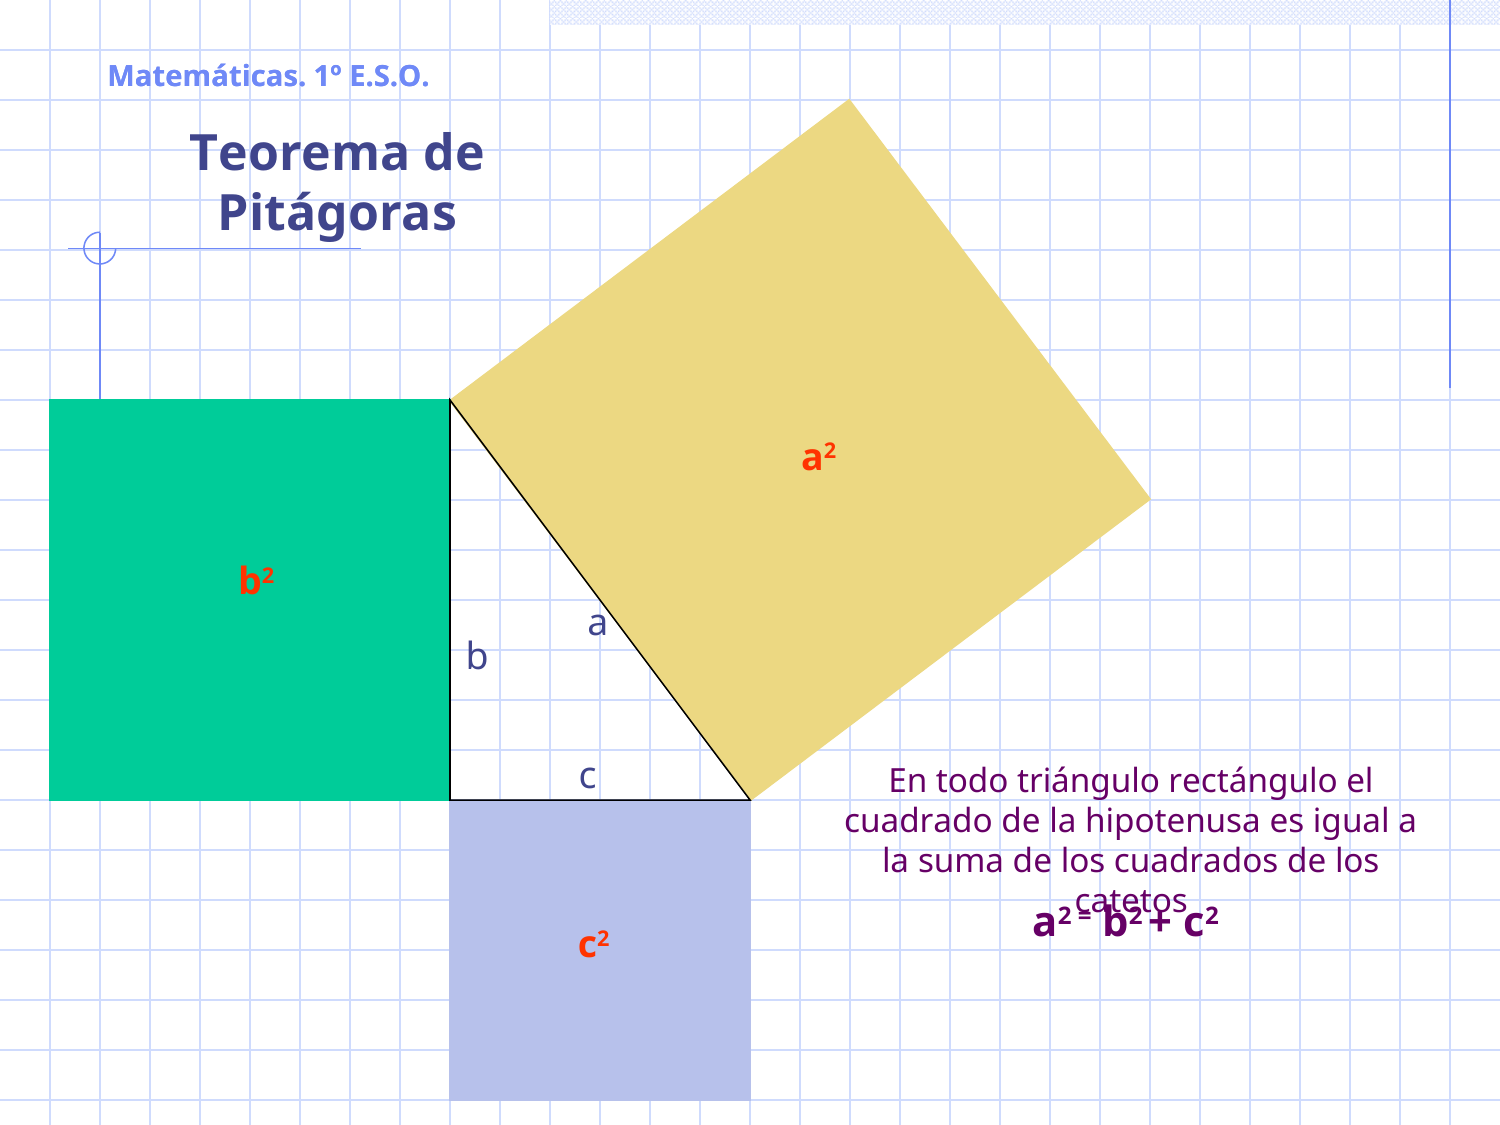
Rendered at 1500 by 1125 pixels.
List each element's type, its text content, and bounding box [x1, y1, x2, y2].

text_box [452, 99, 1151, 800]
text_box c2 [537, 912, 651, 973]
picture [1451, 0, 1500, 25]
text_box b2 [199, 549, 313, 611]
text_box En todo triángulo rectángulo el cuadrado de la hipotenusa es igual a la suma de los cuadrados de los catetos [825, 752, 1438, 928]
text_box b [449, 624, 505, 686]
text_box a2 = b2 + c2 [849, 887, 1413, 953]
text_box a2 [762, 424, 876, 486]
text_box a [560, 589, 636, 651]
text_box [450, 801, 751, 1101]
text_box c [549, 743, 626, 805]
text_box Matemáticas. 1º E.S.O. [75, 49, 463, 101]
text_box Teorema de Pitágoras [62, 112, 613, 248]
picture [549, 0, 1449, 25]
